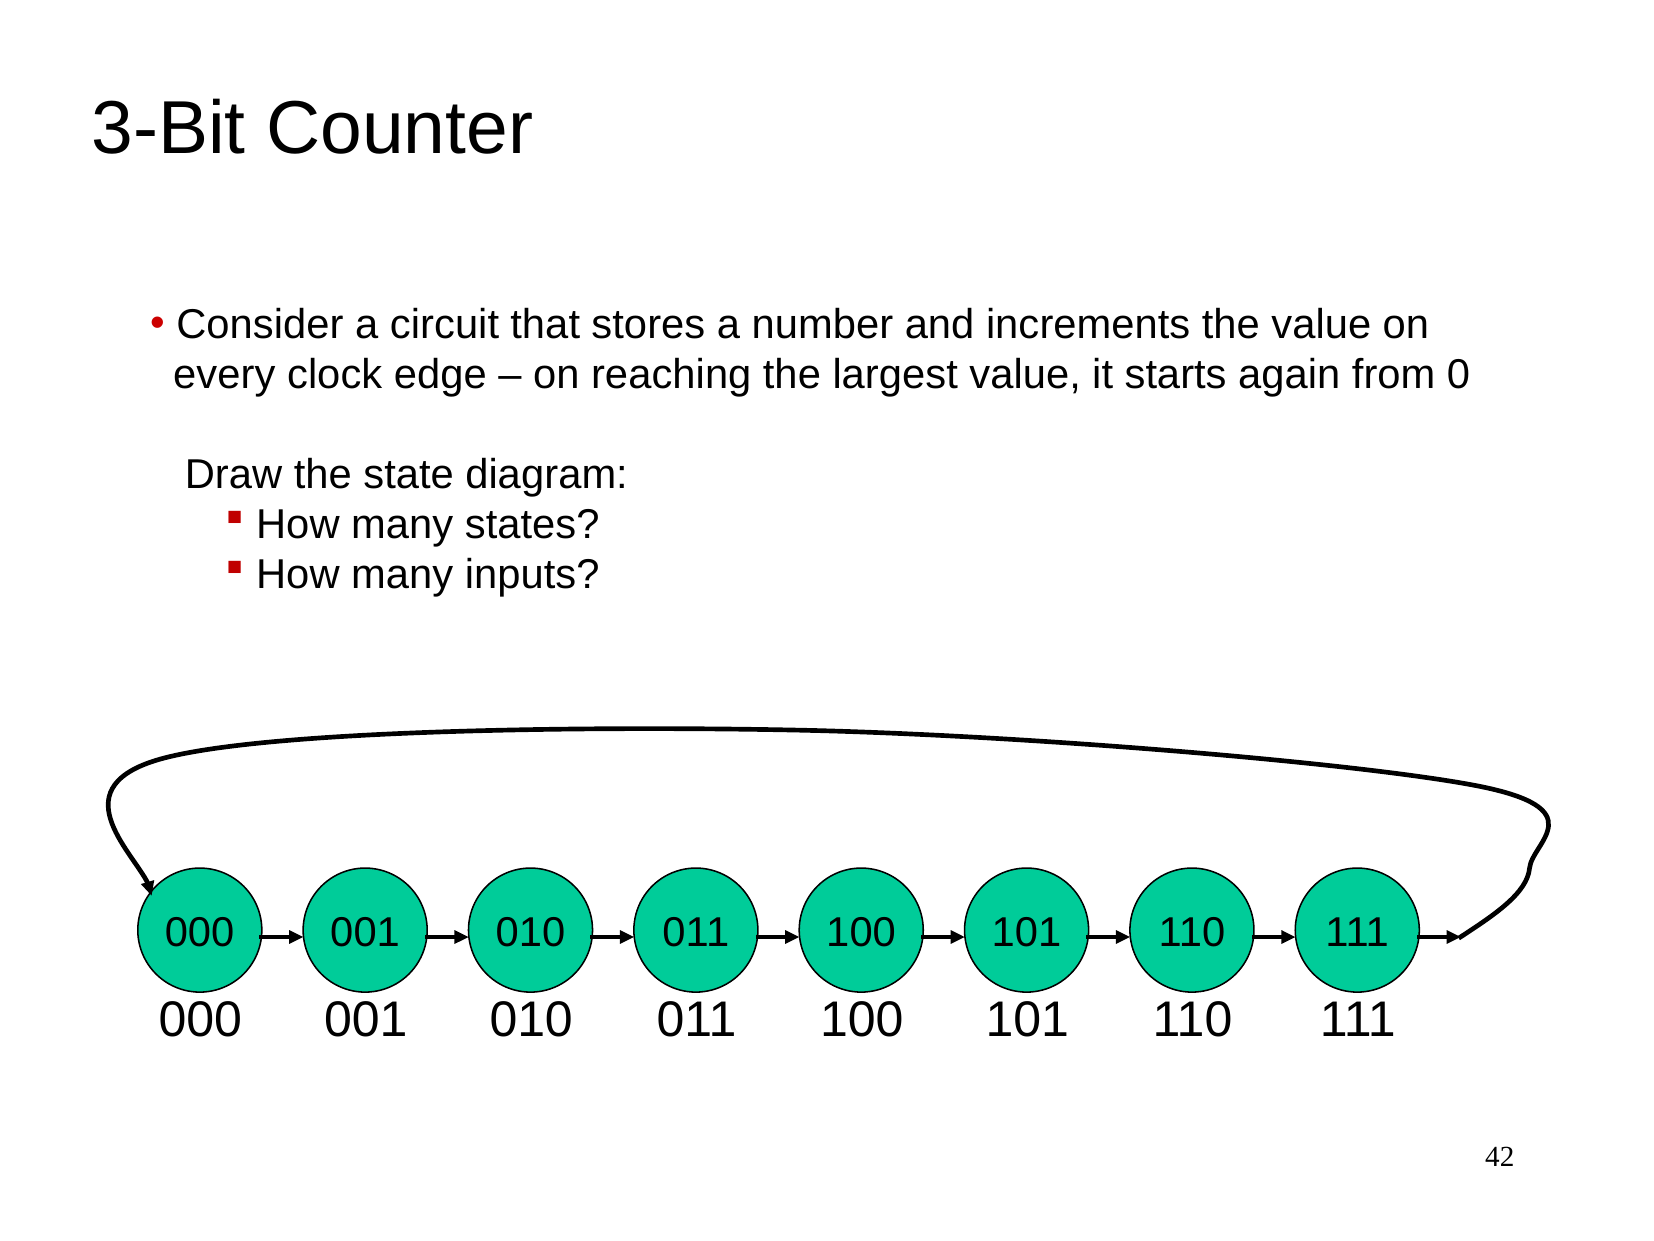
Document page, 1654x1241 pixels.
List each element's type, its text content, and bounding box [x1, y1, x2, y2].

text_box 000 [144, 978, 258, 1054]
text_box 001 [309, 978, 423, 1054]
text_box 111 [1305, 978, 1411, 1054]
text_box 3-Bit Counter [76, 71, 549, 177]
text_box 110 [1129, 868, 1254, 978]
text_box 011 [633, 868, 758, 978]
text_box 101 [964, 868, 1089, 978]
text_box 100 [799, 868, 924, 978]
text_box 111 [1295, 868, 1420, 978]
text_box 010 [468, 868, 593, 978]
text_box <number> [1185, 1129, 1530, 1213]
text_box 110 [1137, 978, 1248, 1054]
text_box 010 [474, 978, 588, 1054]
text_box Consider a circuit that stores a number and increments the value on every clock edge – on reaching the largest value, it starts again from 0 Draw the state diagram: How many states? How many inputs? [135, 289, 1486, 605]
text_box 101 [970, 978, 1084, 1054]
text_box 100 [805, 978, 919, 1054]
text_box 000 [137, 868, 262, 978]
text_box 011 [641, 978, 752, 1054]
text_box 001 [303, 868, 428, 978]
